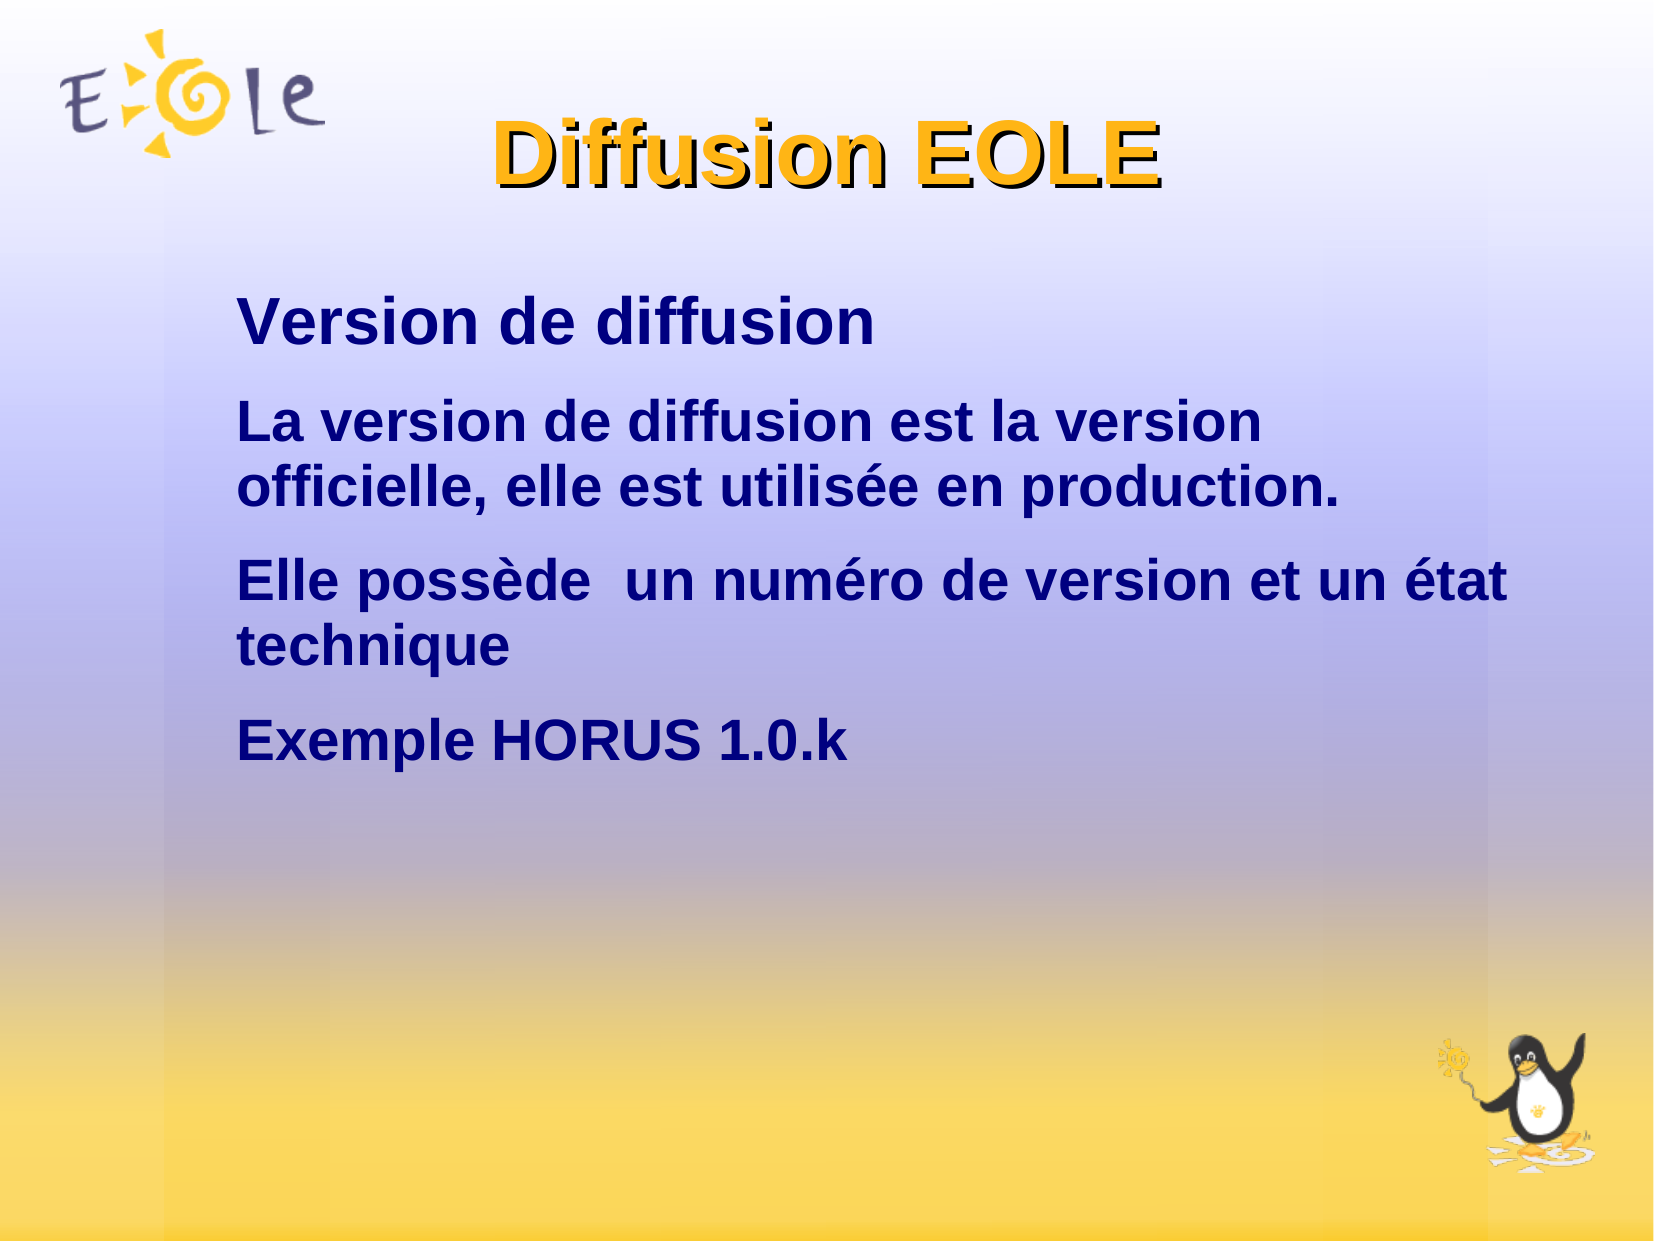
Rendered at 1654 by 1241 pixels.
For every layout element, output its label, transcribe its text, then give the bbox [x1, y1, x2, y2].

picture [0, 0, 1654, 1241]
list Version de diffusion La version de diffusion est la version officielle, elle est utilisée en production. Elle possède un numéro de version et un état technique Exemple HORUS 1.0.k [236, 219, 1518, 1080]
subtitle [82, 290, 1571, 1109]
title Diffusion EOLE [82, 49, 1571, 257]
